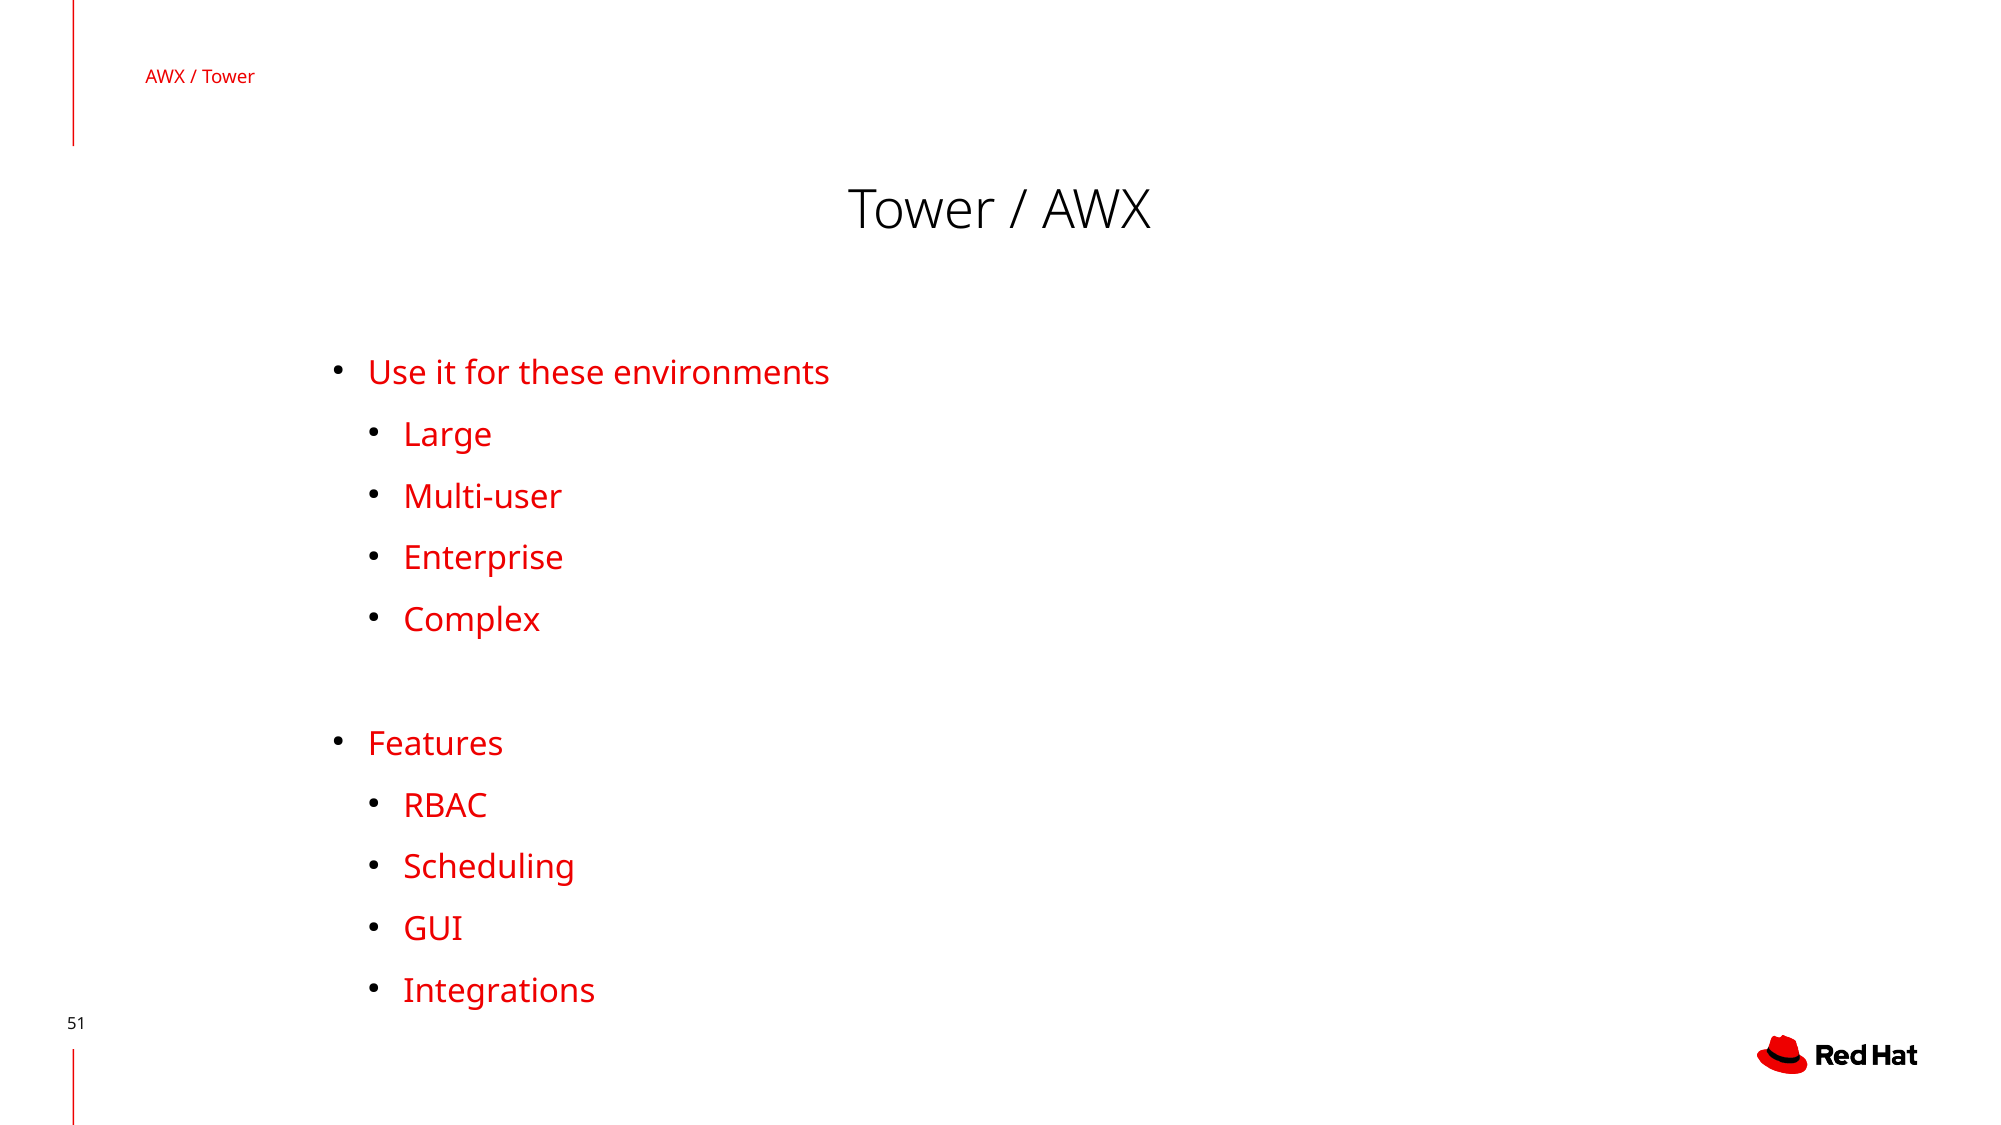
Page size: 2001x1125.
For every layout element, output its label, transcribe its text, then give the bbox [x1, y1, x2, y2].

title Tower / AWX [287, 155, 1713, 315]
text_box Use it for these environments Large Multi-user Enterprise Complex Features RBAC Scheduling GUI Integrations [332, 329, 1653, 568]
picture [1757, 1035, 1918, 1074]
subtitle AWX / Tower [73, 9, 918, 143]
